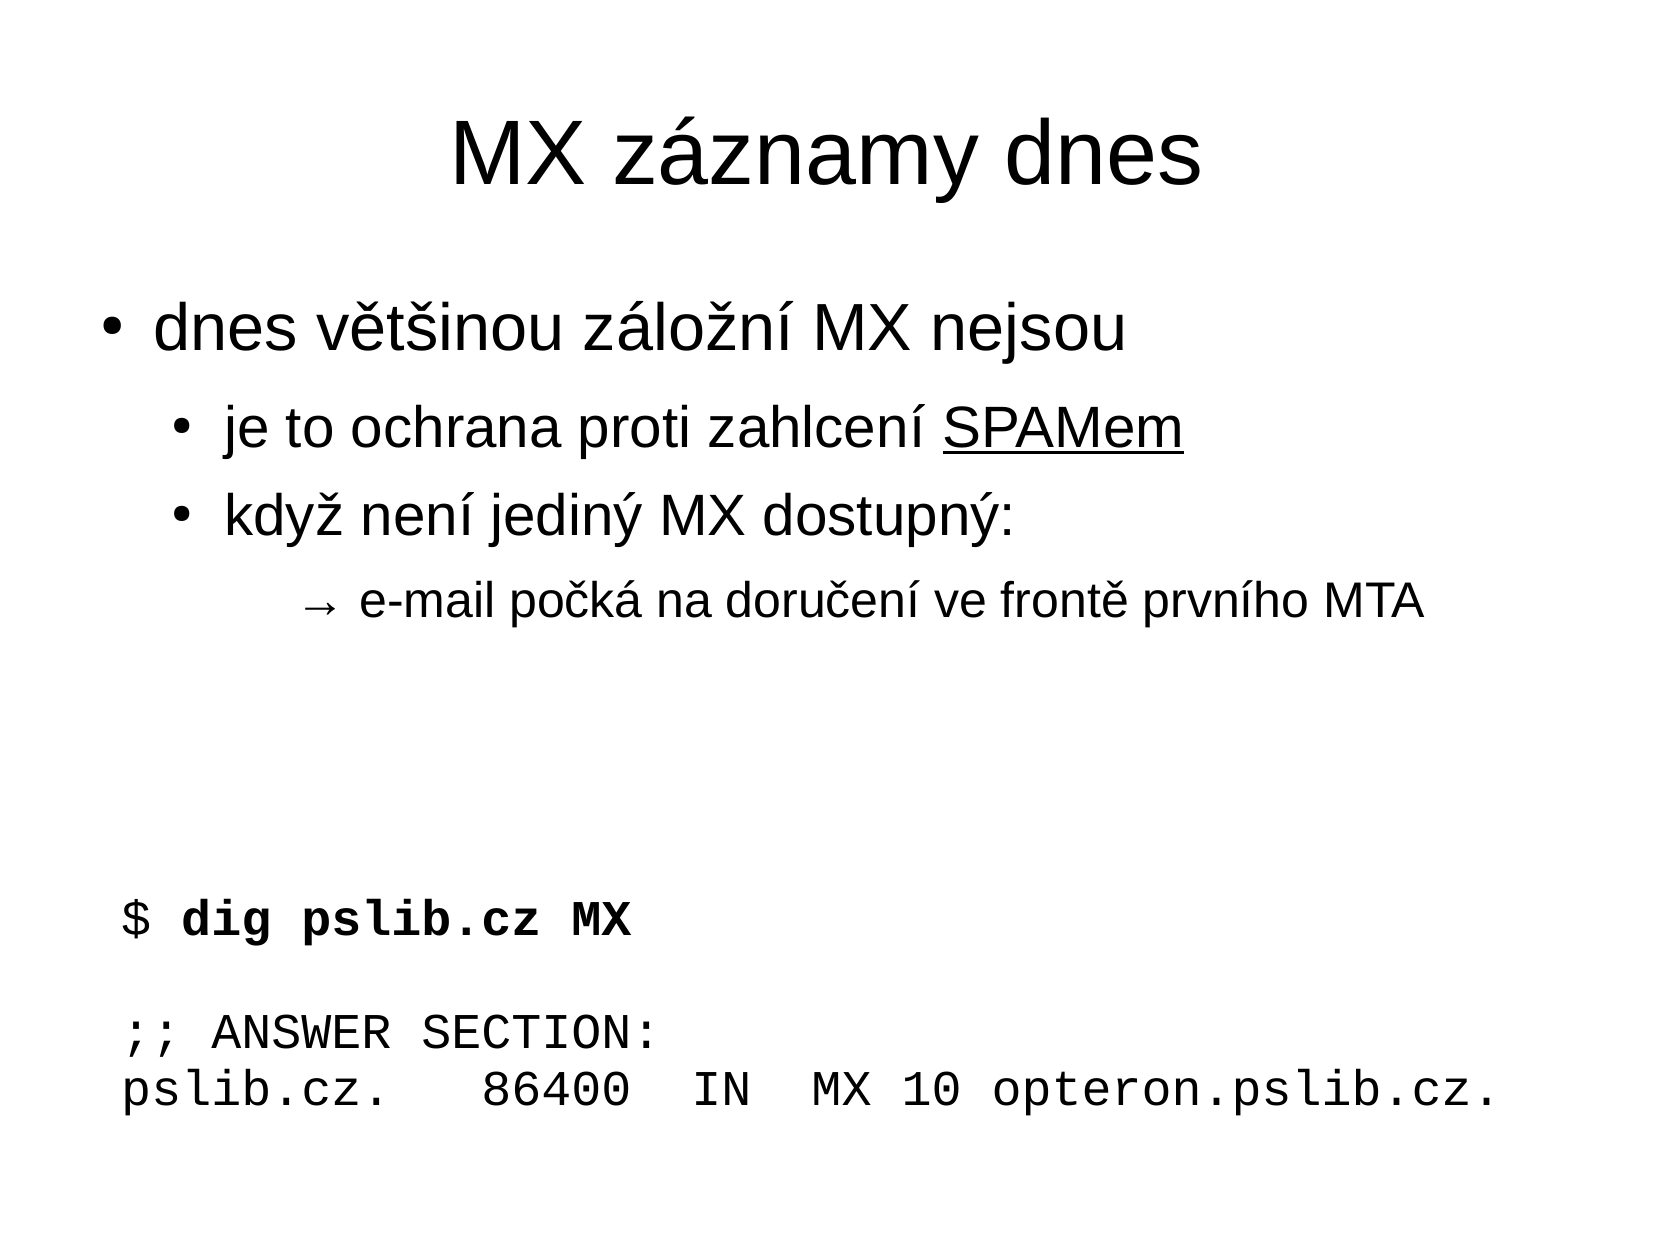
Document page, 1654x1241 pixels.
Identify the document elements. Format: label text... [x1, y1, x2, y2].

title MX záznamy dnes [82, 49, 1571, 257]
list dnes většinou záložní MX nejsou je to ochrana proti zahlcení SPAMem když není jediný MX dostupný: → e-mail počká na doručení ve frontě prvního MTA [82, 290, 1571, 1010]
text_box $ dig pslib.cz MX ;; ANSWER SECTION: pslib.cz. 86400 IN MX 10 opteron.pslib.cz. [88, 885, 1565, 1128]
